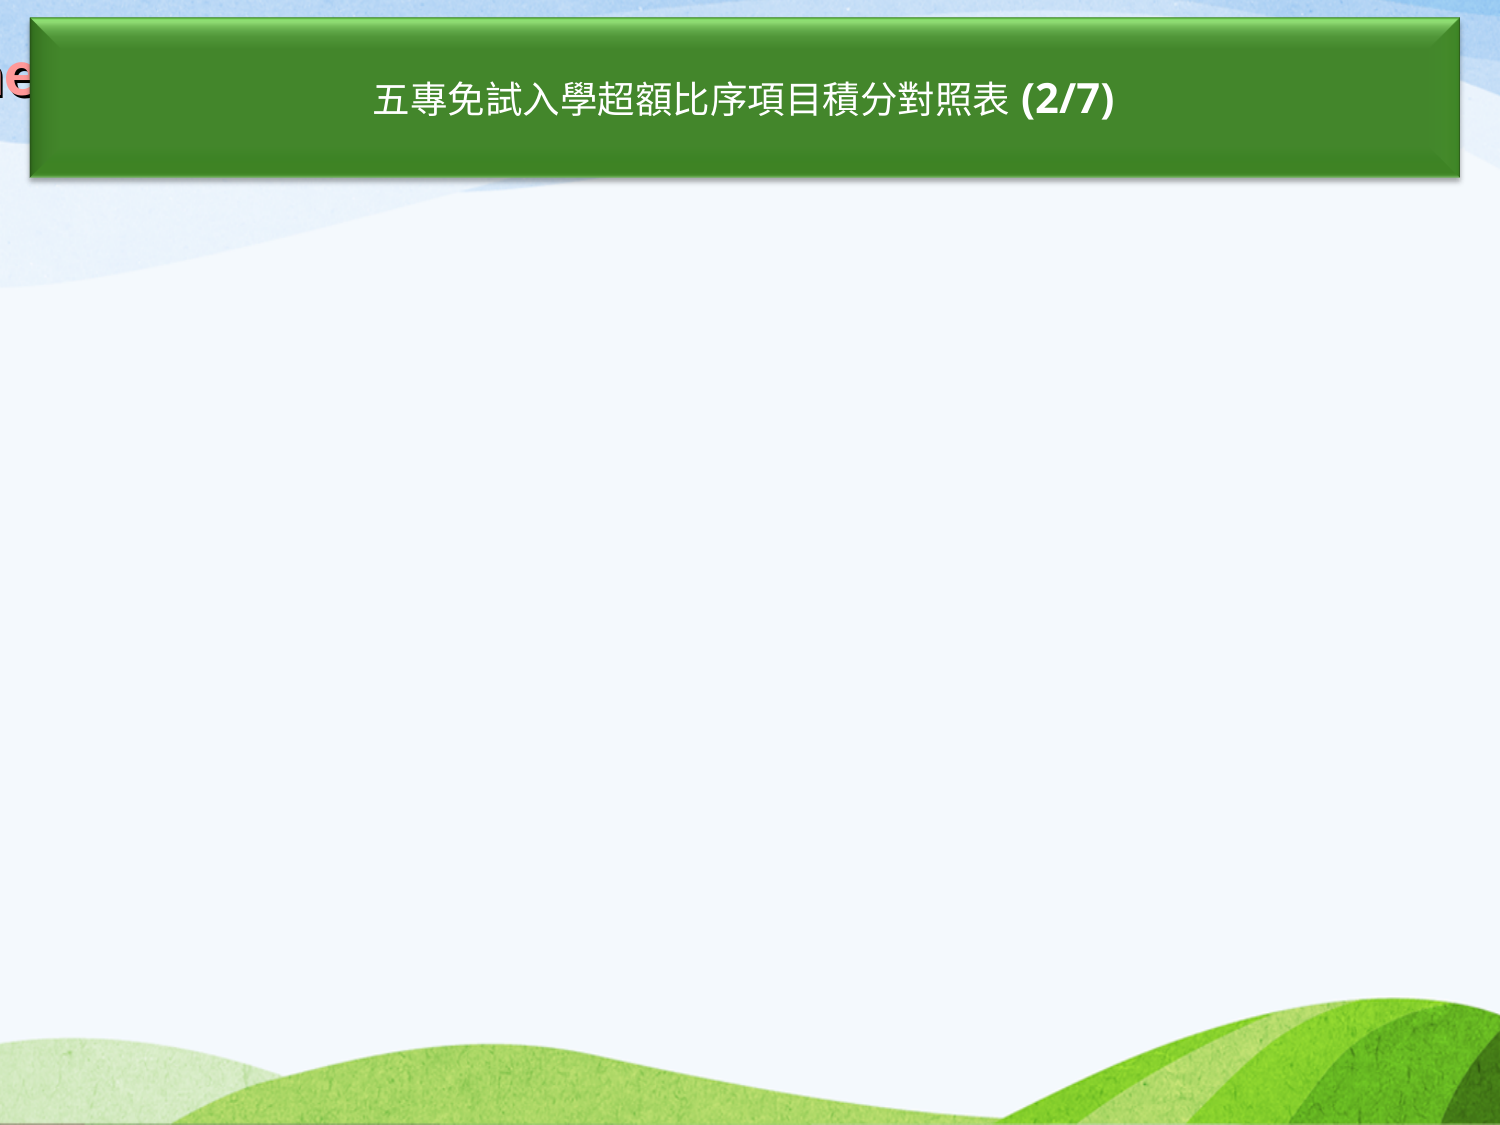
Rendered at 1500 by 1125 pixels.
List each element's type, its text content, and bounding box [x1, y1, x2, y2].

picture [0, 0, 1500, 1125]
text_box 五專免試入學超額比序項目積分對照表(2/7) [29, 18, 1459, 178]
